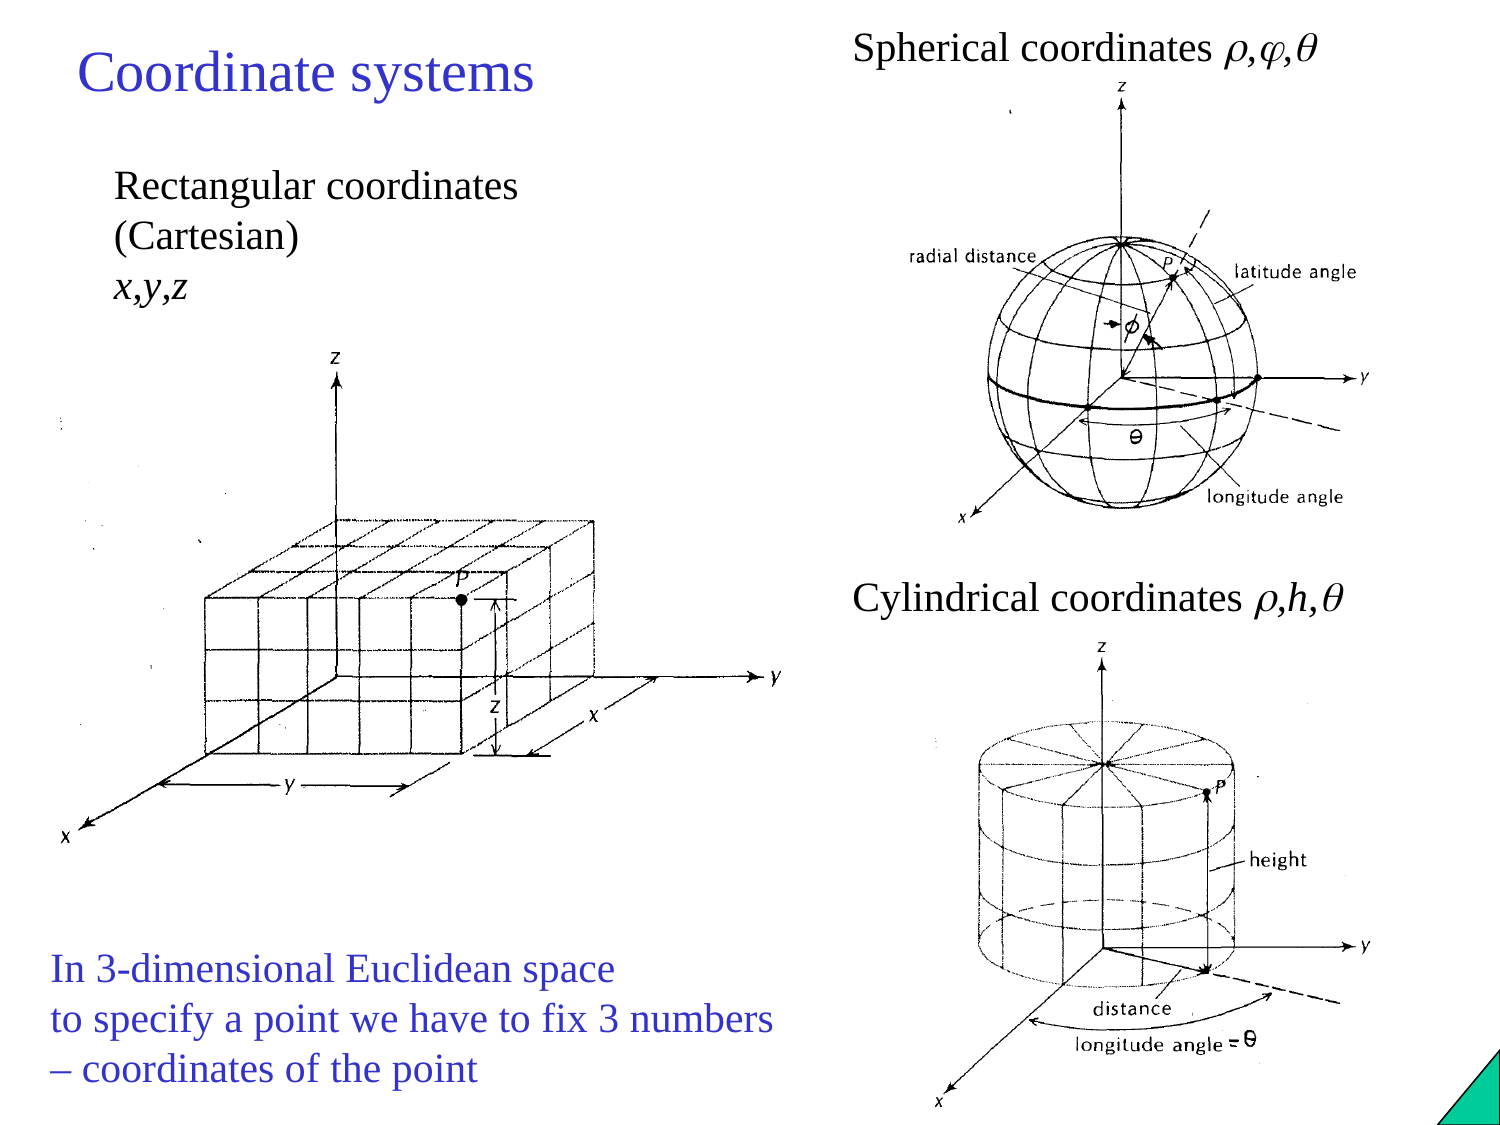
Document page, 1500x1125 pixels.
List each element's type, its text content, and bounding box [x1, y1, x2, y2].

picture [924, 637, 1382, 1113]
picture [37, 337, 788, 861]
text_box In 3-dimensional Euclidean space to specify a point we have to fix 3 numbers – coordinates of the point [35, 933, 801, 1099]
text_box Coordinate systems [62, 24, 551, 111]
text_box Cylindrical coordinates ,h, [837, 562, 1400, 704]
text_box Rectangular coordinates (Cartesian) x,y,z [99, 149, 534, 316]
picture [900, 74, 1375, 529]
text_box Spherical coordinates ,, [837, 12, 1400, 154]
